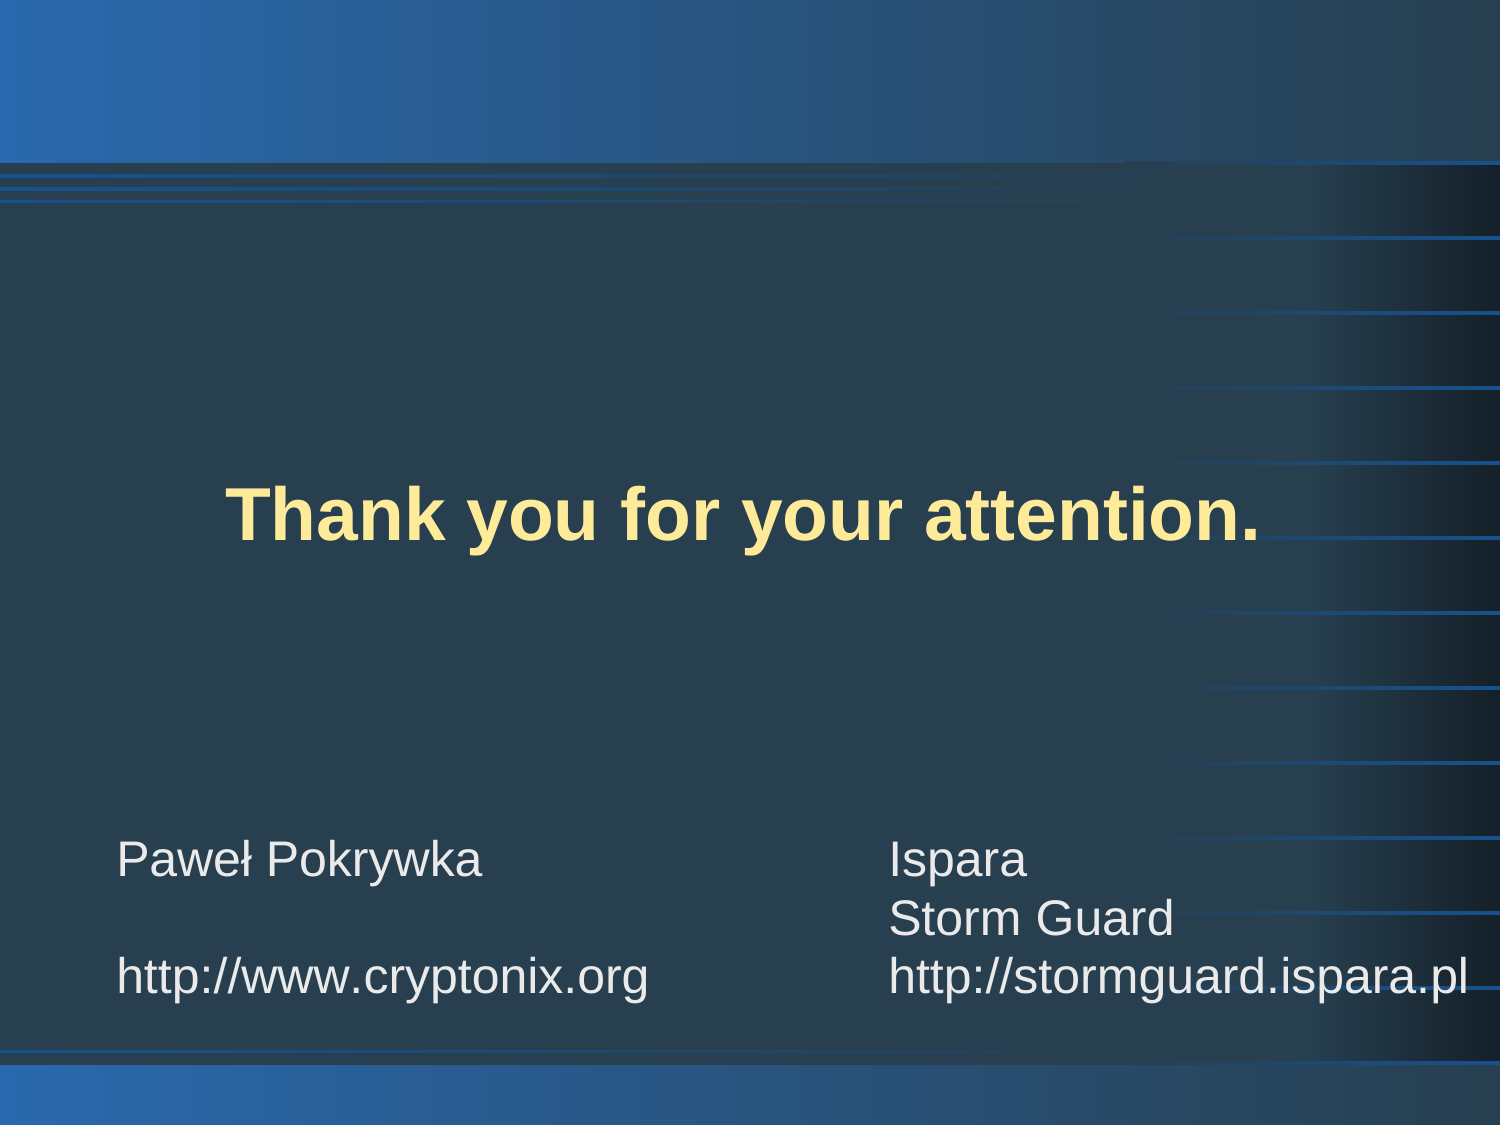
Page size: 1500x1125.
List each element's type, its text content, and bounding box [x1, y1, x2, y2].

text_box Paweł Pokrywka http://www.cryptonix.org [112, 825, 644, 1006]
text_box Ispara Storm Guard http://stormguard.ispara.pl [884, 825, 1463, 1006]
title Thank you for your attention. [80, 449, 1406, 575]
